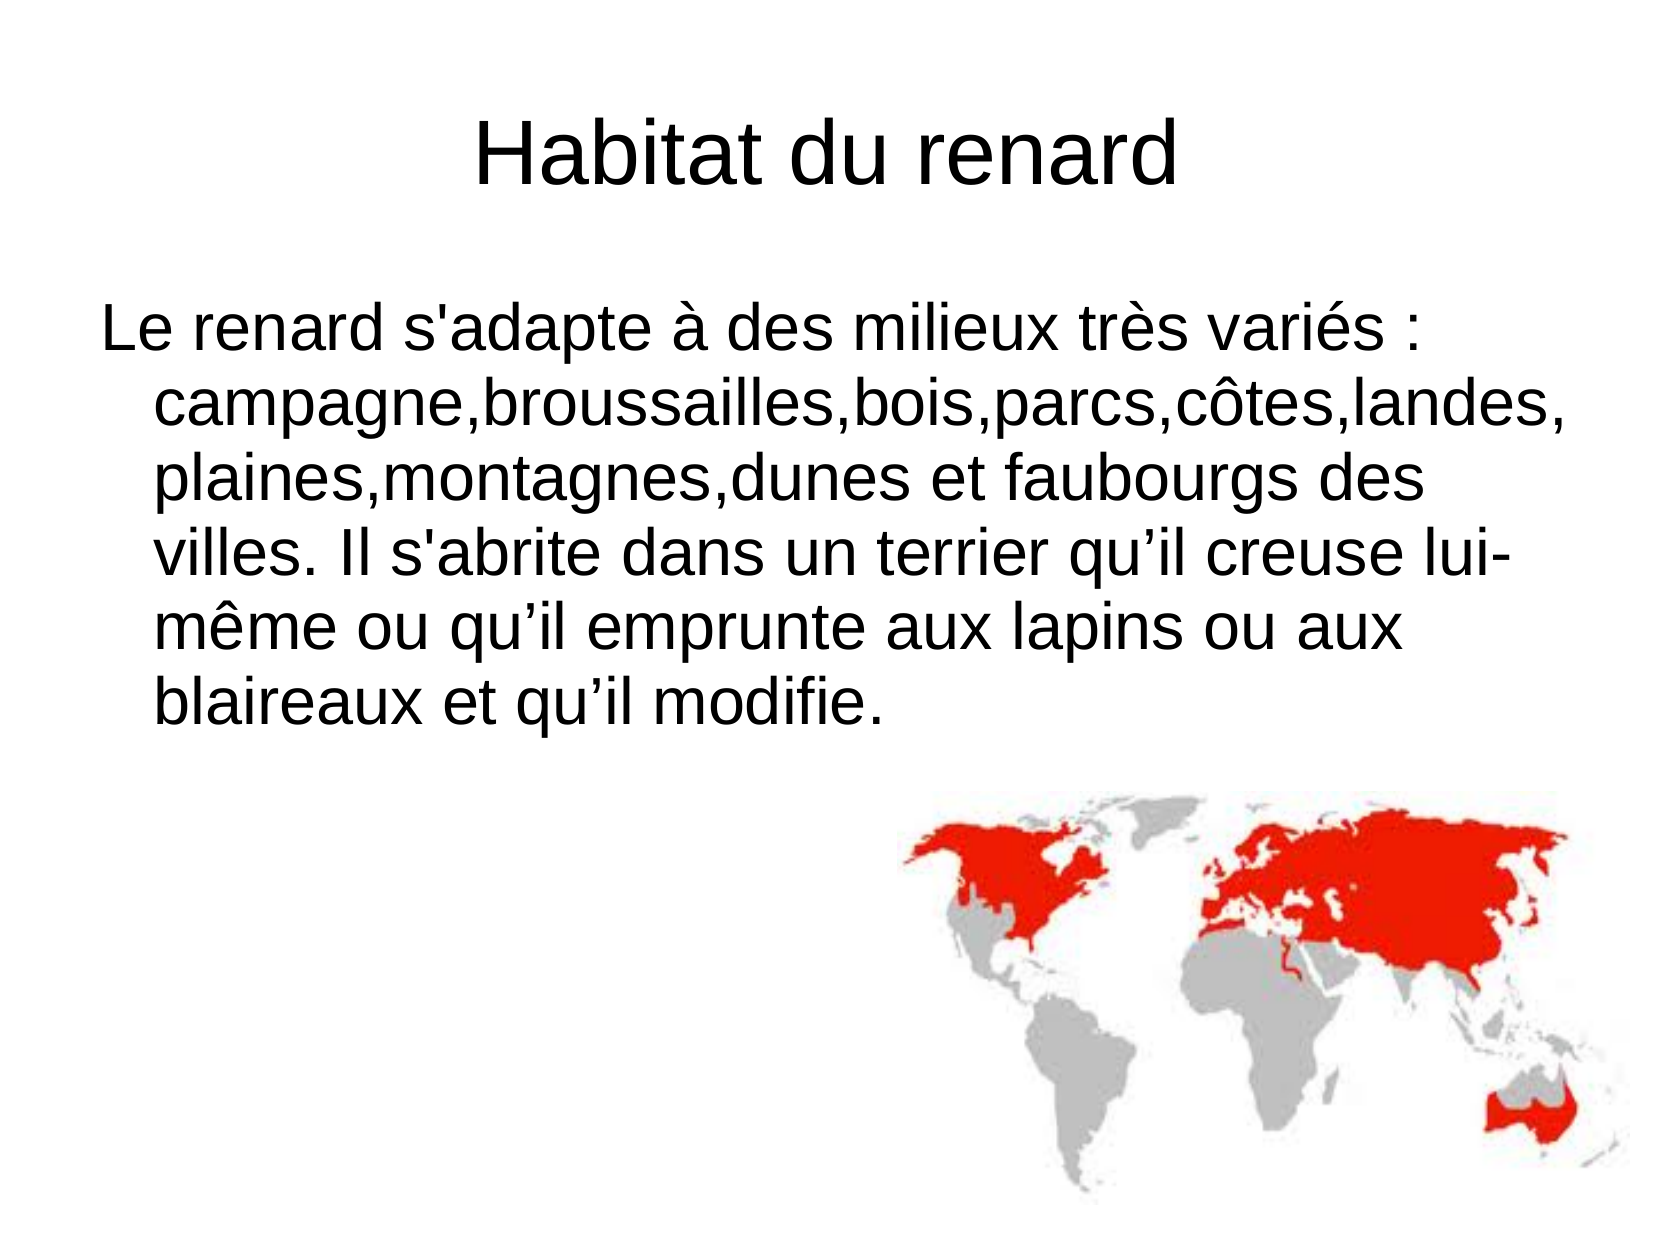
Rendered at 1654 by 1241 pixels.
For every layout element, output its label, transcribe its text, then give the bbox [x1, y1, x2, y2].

title Habitat du renard [82, 49, 1571, 257]
picture [897, 791, 1630, 1205]
list Le renard s'adapte à des milieux très variés : campagne,broussailles,bois,parcs,côtes,landes,plaines,montagnes,dunes et faubourgs des villes. Il s'abrite dans un terrier qu’il creuse lui- même ou qu’il emprunte aux lapins ou aux blaireaux et qu’il modifie. [82, 290, 1571, 995]
